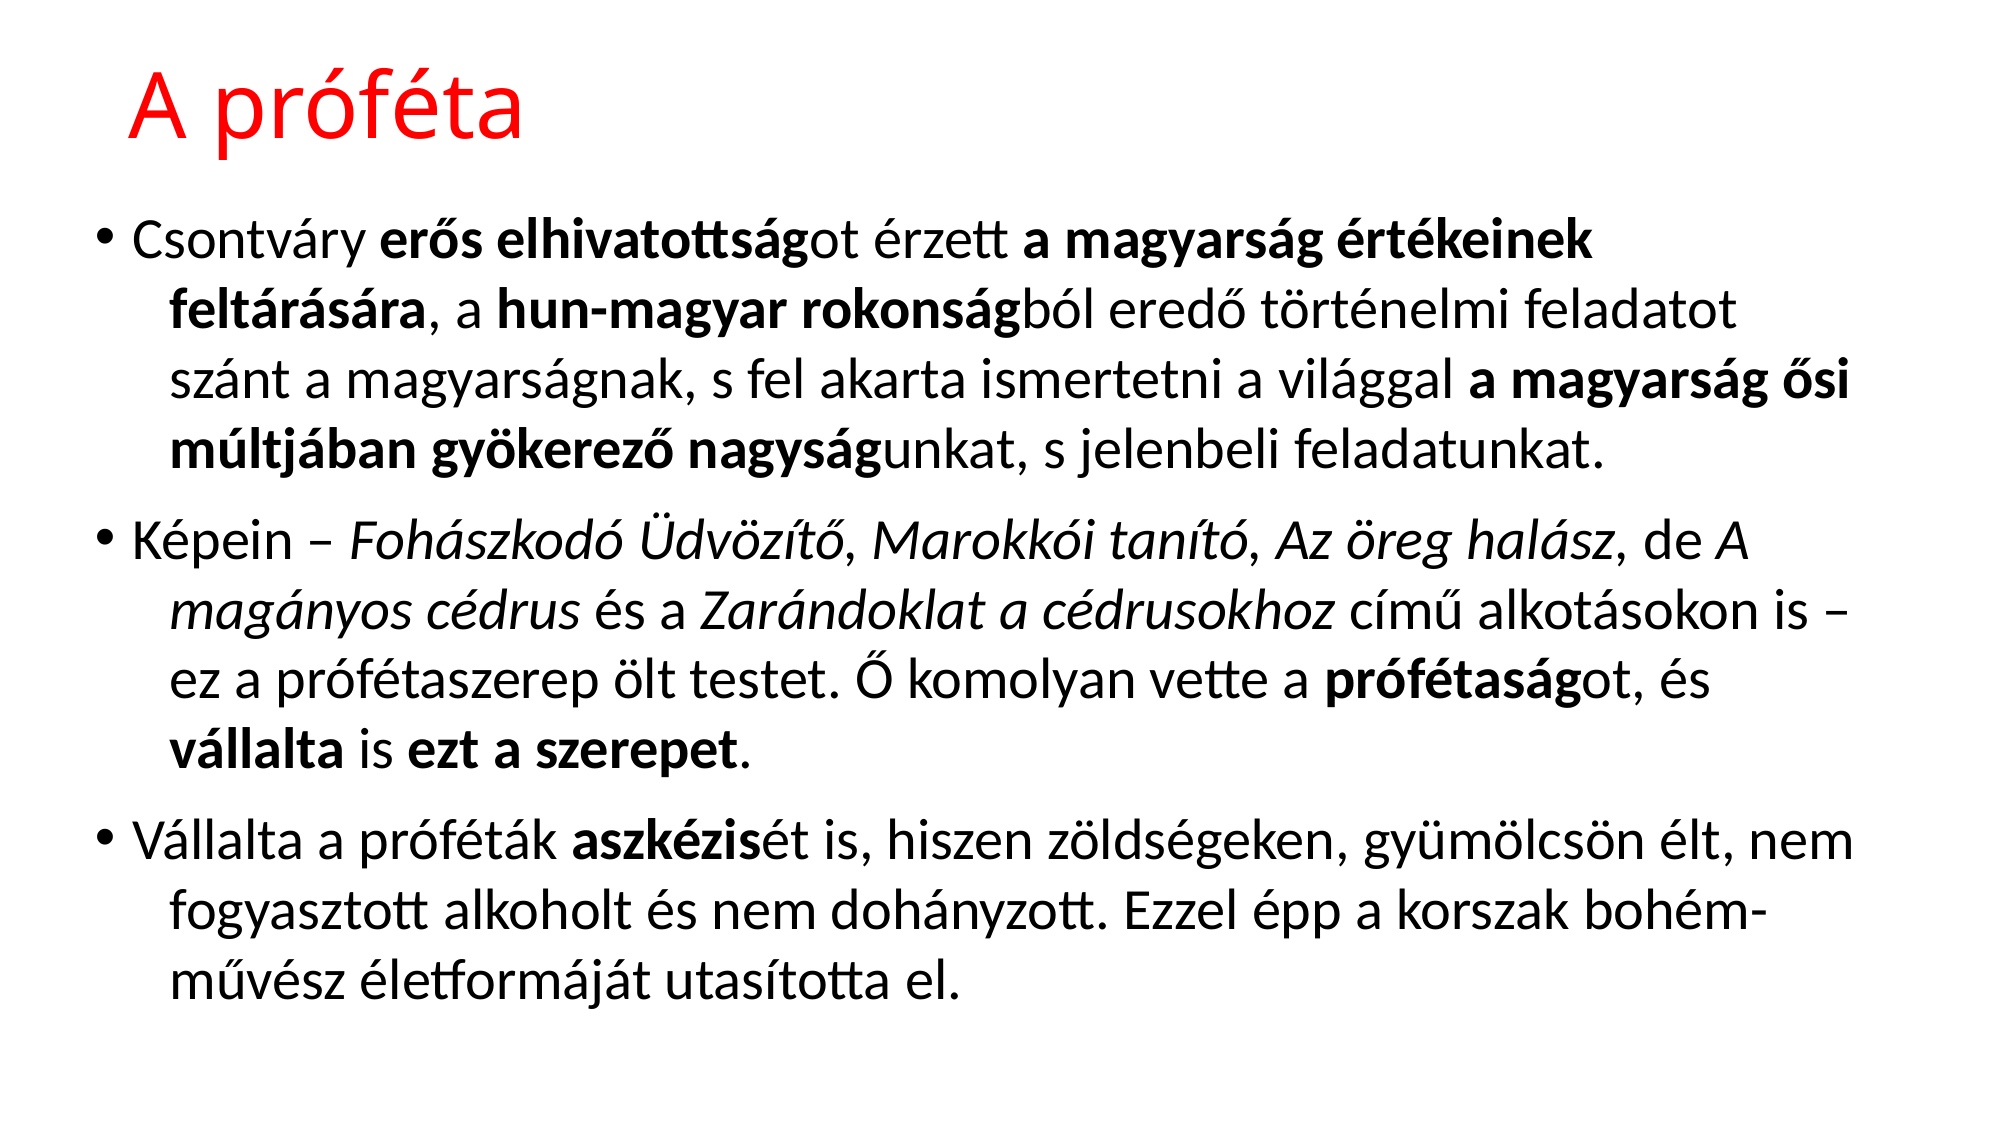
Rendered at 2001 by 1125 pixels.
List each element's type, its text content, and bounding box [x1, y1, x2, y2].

list Csontváry erős elhivatottságot érzett a magyarság értékeinek feltárására, a hun-magyar rokonságból eredő történelmi feladatot szánt a magyarságnak, s fel akarta ismertetni a világgal a magyarság ősi múltjában gyökerező nagyságunkat, s jelenbeli feladatunkat. Képein – Fohászkodó Üdvözítő, Marokkói tanító, Az öreg halász, de A magányos cédrus és a Zarándoklat a cédrusokhoz című alkotásokon is – ez a prófétaszerep ölt testet. Ő komolyan vette a prófétaságot, és vállalta is ezt a szerepet. Vállalta a próféták aszkézisét is, hiszen zöldségeken, gyümölcsön élt, nem fogyasztott alkoholt és nem dohányzott. Ezzel épp a korszak bohém-művész életformáját utasította el. [79, 193, 1873, 1033]
title A próféta [113, 0, 1839, 193]
